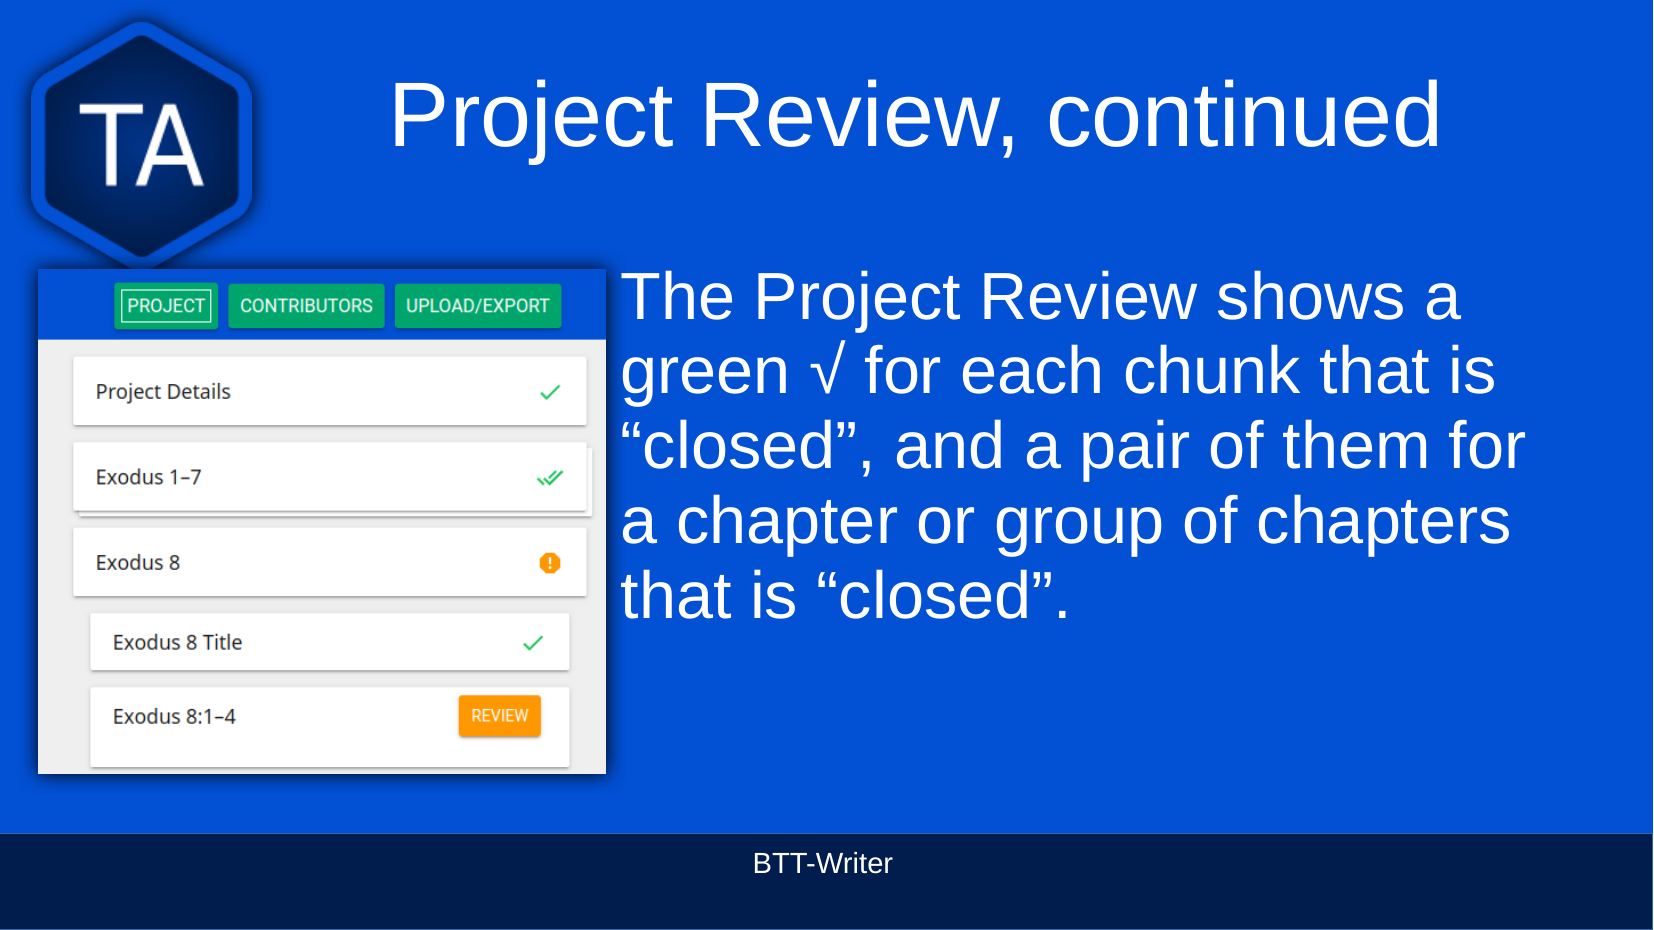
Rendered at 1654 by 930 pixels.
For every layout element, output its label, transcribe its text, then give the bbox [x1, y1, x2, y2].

list The Project Review shows a green √ for each chunk that is “closed”, and a pair of them for a chapter or group of chapters that is “closed”. [620, 258, 1571, 757]
title Project Review, continued [263, 37, 1571, 193]
picture [31, 22, 606, 774]
